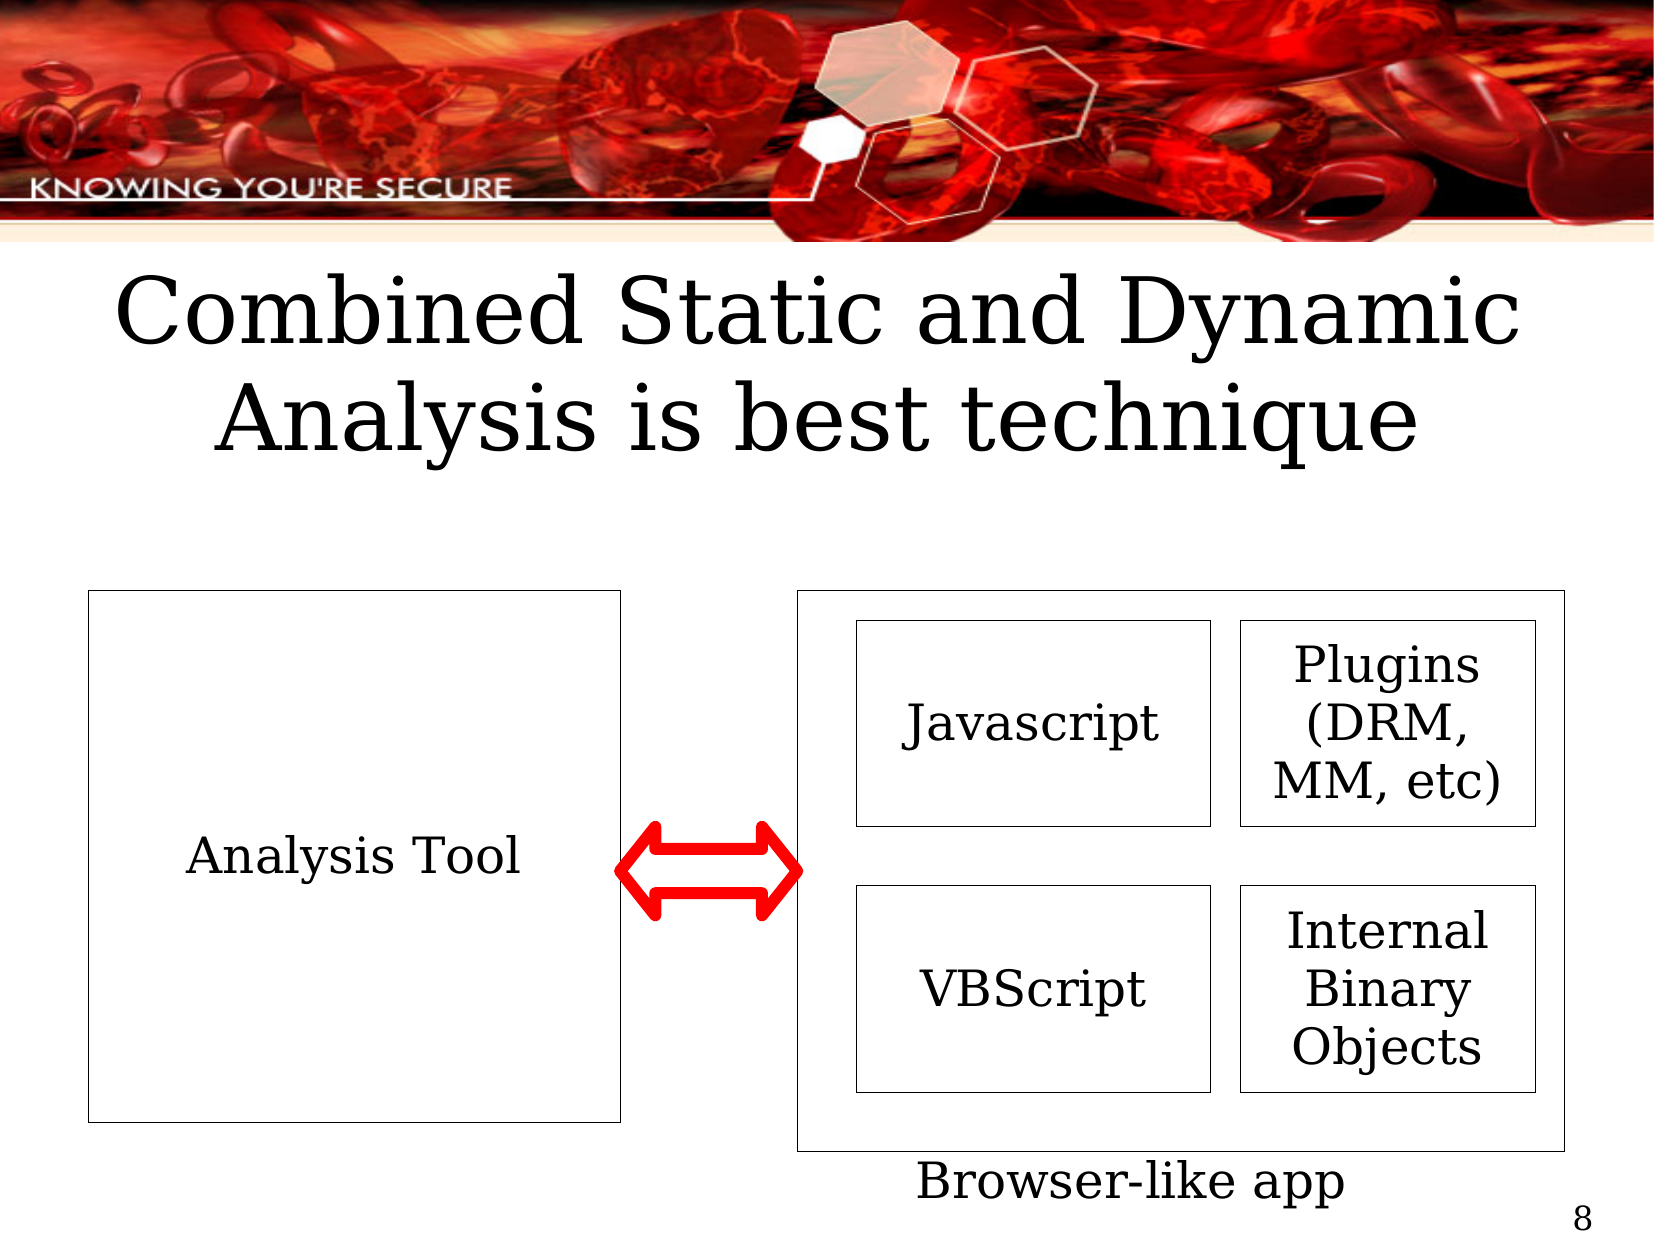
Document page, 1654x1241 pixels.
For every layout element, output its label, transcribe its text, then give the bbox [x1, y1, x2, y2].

picture [0, 0, 1654, 242]
text_box Browser-like app [915, 1151, 1506, 1210]
text_box Internal Binary Objects [1240, 885, 1536, 1093]
title Combined Static and Dynamic Analysis is best technique [113, 258, 1526, 473]
text_box VBScript [856, 885, 1211, 1093]
text_box Analysis Tool [88, 590, 621, 1123]
text_box Plugins (DRM, MM, etc) [1240, 620, 1536, 827]
text_box Javascript [856, 620, 1211, 827]
